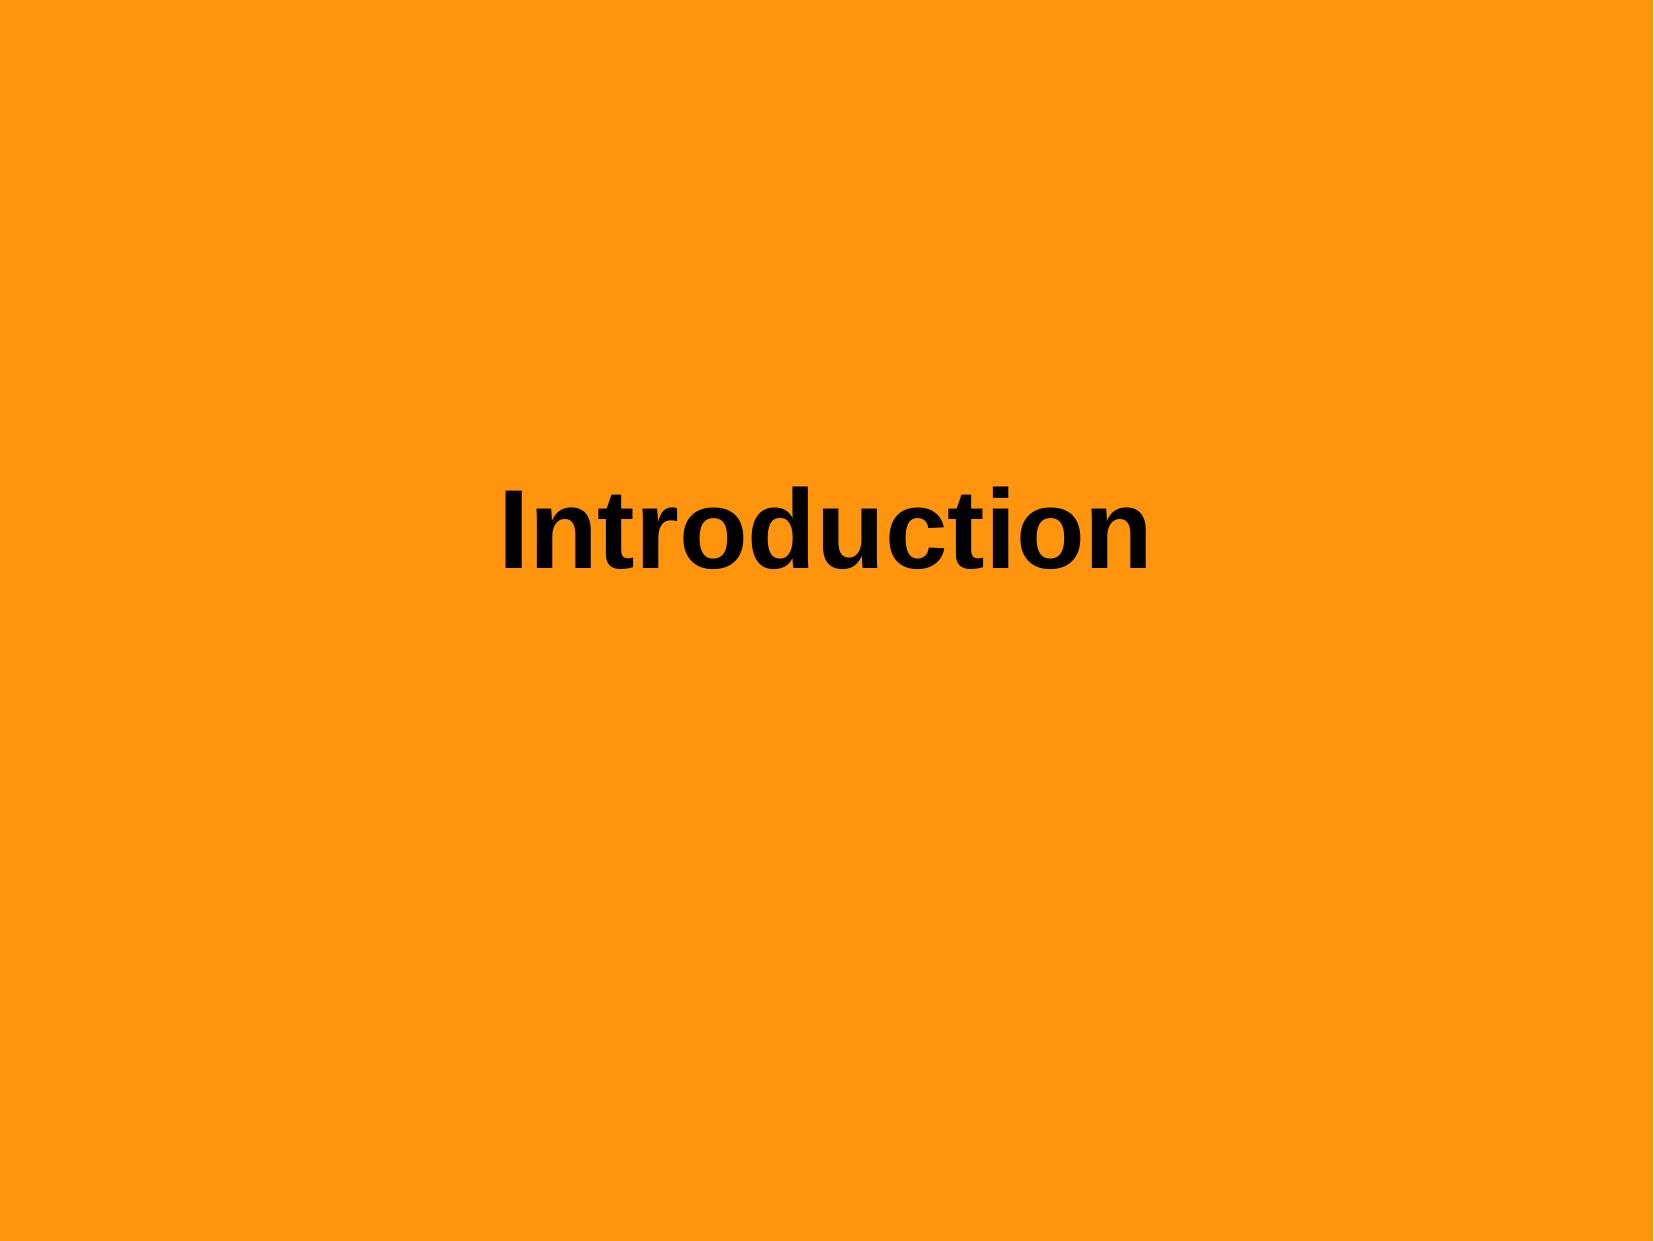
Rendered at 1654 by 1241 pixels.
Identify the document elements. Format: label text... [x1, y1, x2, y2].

subtitle Introduction [82, 49, 1571, 1010]
